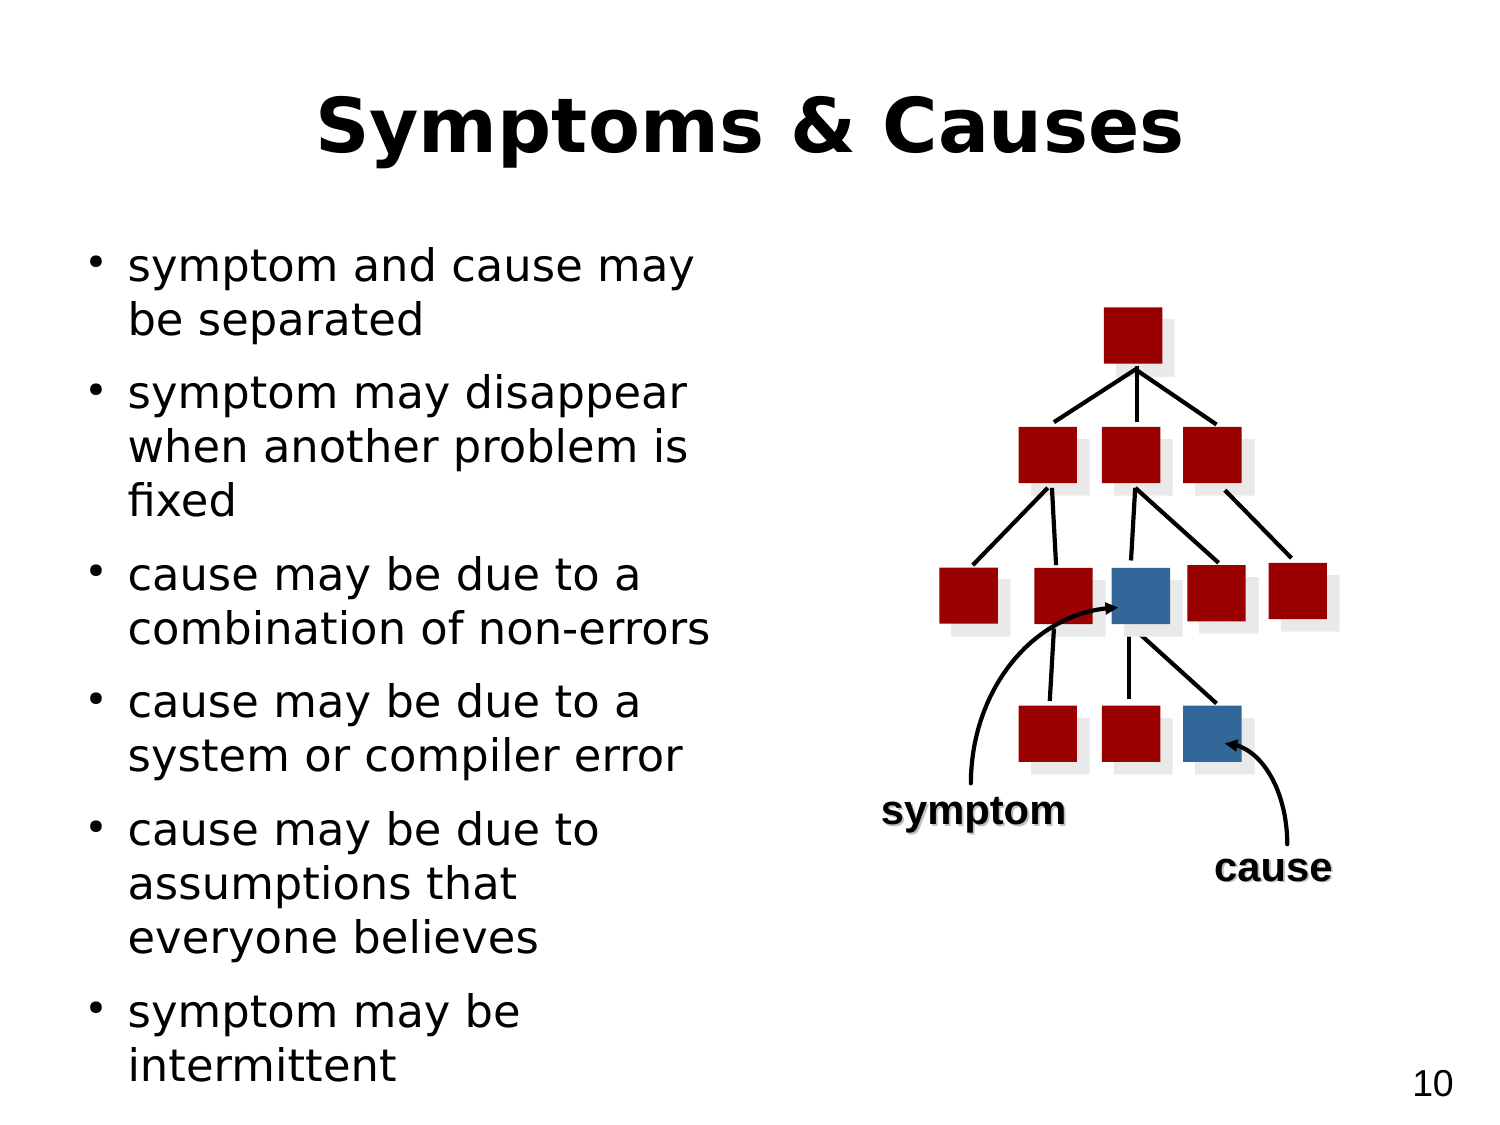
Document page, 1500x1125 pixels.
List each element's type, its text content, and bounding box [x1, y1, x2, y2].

text_box [1018, 705, 1077, 762]
text_box [1101, 426, 1161, 484]
text_box [1187, 565, 1246, 622]
text_box cause [1199, 832, 1348, 897]
text_box [1111, 567, 1171, 625]
text_box symptom [866, 775, 1082, 841]
text_box [1268, 562, 1327, 620]
text_box [1183, 426, 1242, 484]
text_box [1183, 705, 1242, 762]
text_box [1034, 567, 1093, 625]
list symptom and cause may be separated symptom may disappear when another problem is fixed cause may be due to a combination of non-errors cause may be due to a system or compiler error cause may be due to assumptions that everyone believes symptom may be intermittent [75, 236, 734, 1093]
text_box [1101, 705, 1161, 762]
text_box [1018, 426, 1077, 484]
text_box [1062, 613, 1093, 625]
text_box [939, 567, 998, 624]
text_box [1103, 307, 1163, 364]
title Symptoms & Causes [75, 56, 1425, 189]
